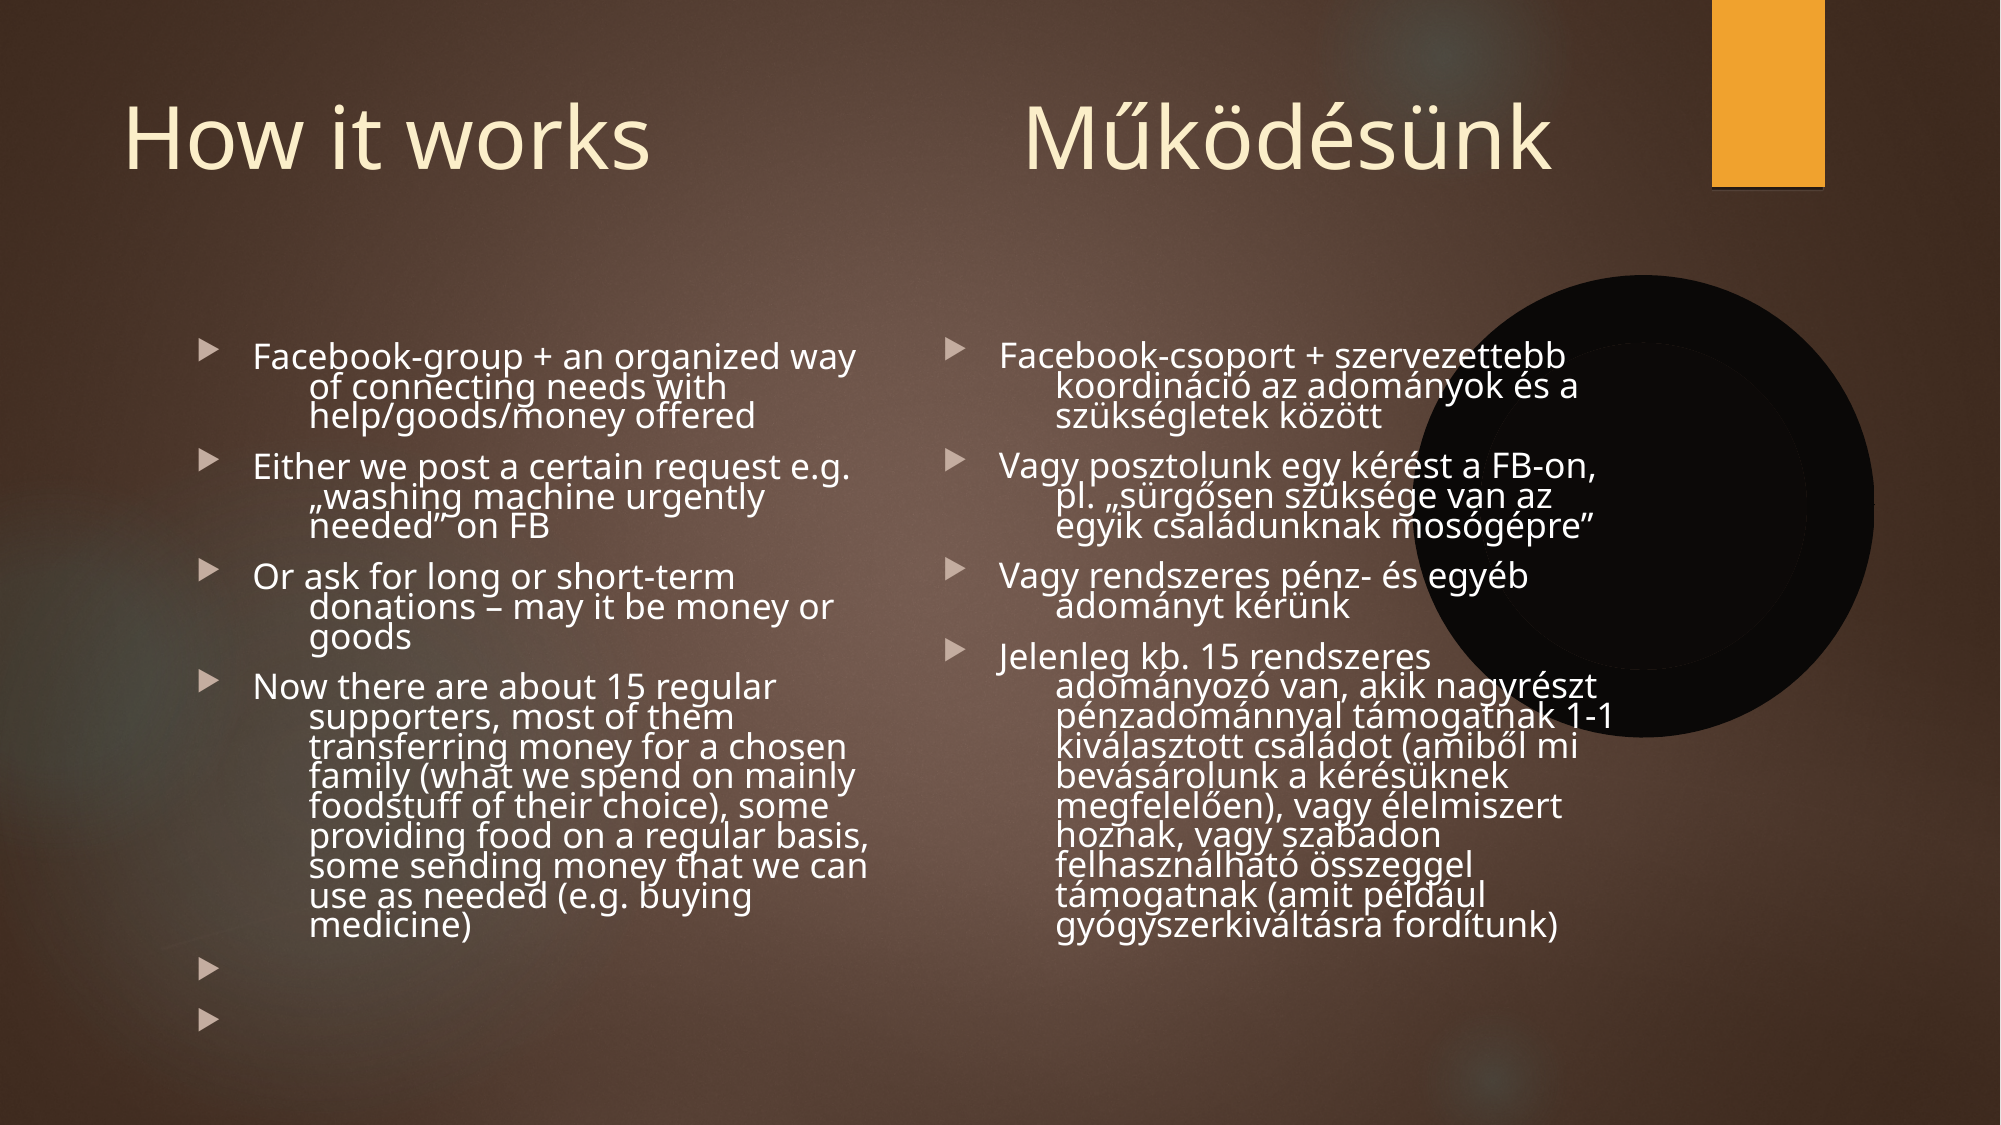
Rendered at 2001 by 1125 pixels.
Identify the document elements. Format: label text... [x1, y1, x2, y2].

list Facebook-csoport + szervezettebb koordináció az adományok és a szükségletek között Vagy posztolunk egy kérést a FB-on, pl. „sürgősen szüksége van az egyik családunknak mosógépre” Vagy rendszeres pénz- és egyéb adományt kérünk Jelenleg kb. 15 rendszeres adományozó van, akik nagyrészt pénzadománnyal támogatnak 1-1 kiválasztott családot (amiből mi bevásárolunk a kérésüknek megfelelően), vagy élelmiszert hoznak, vagy szabadon felhasználható összeggel támogatnak (amit például gyógyszerkiváltásra fordítunk) [927, 337, 1649, 1027]
list Facebook-group + an organized way of connecting needs with help/goods/money offered Either we post a certain request e.g. „washing machine urgently needed” on FB Or ask for long or short-term donations – may it be money or goods Now there are about 15 regular supporters, most of them transferring money for a chosen family (what we spend on mainly foodstuff of their choice), some providing food on a regular basis, some sending money that we can use as needed (e.g. buying medicine) [181, 338, 903, 1027]
title How it works Működésünk [106, 74, 1649, 305]
